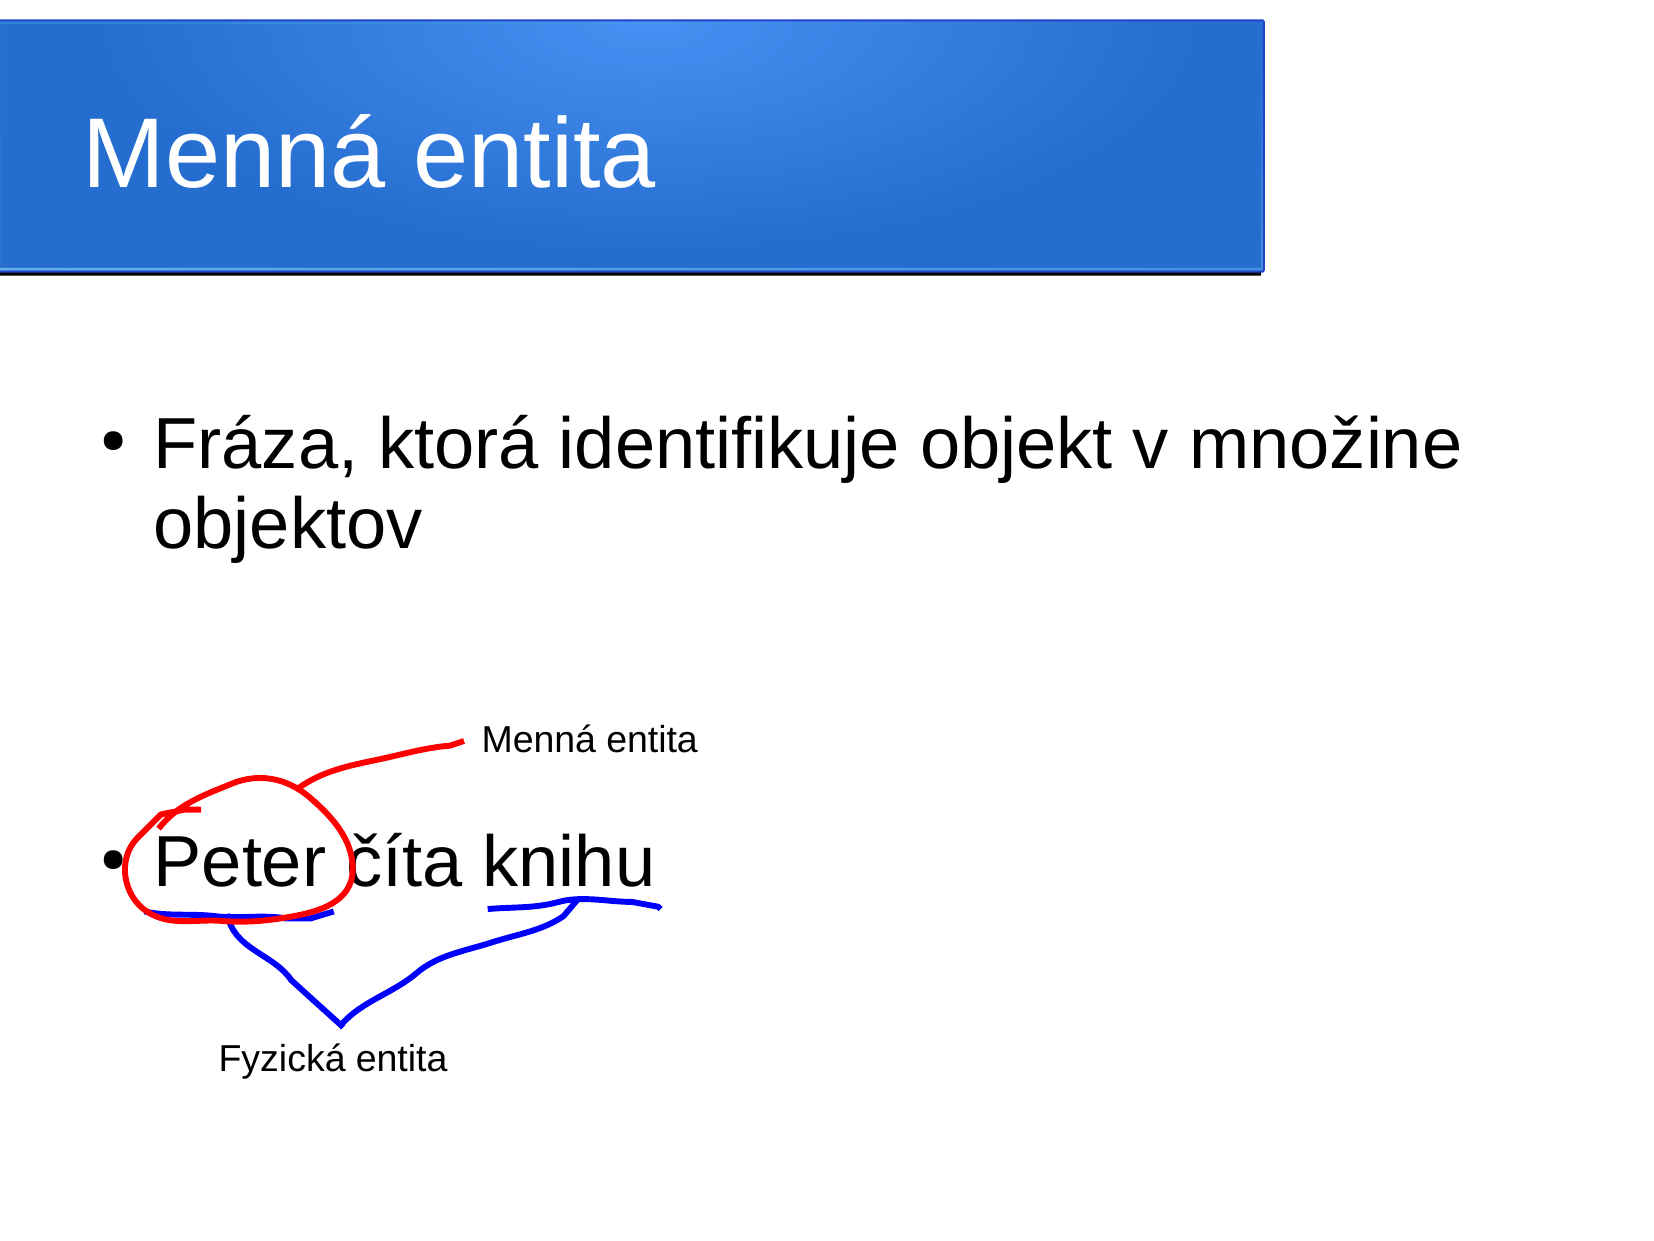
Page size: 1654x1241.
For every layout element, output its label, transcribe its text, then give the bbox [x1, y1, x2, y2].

text_box Fyzická entita [200, 1027, 579, 1091]
text_box Menná entita [463, 708, 890, 772]
list Fráza, ktorá identifikuje objekt v množine objektov Peter číta knihu [128, 781, 349, 914]
title Menná entita [82, 49, 1250, 257]
list Fráza, ktorá identifikuje objekt v množine objektov Peter číta knihu [82, 290, 1538, 1010]
